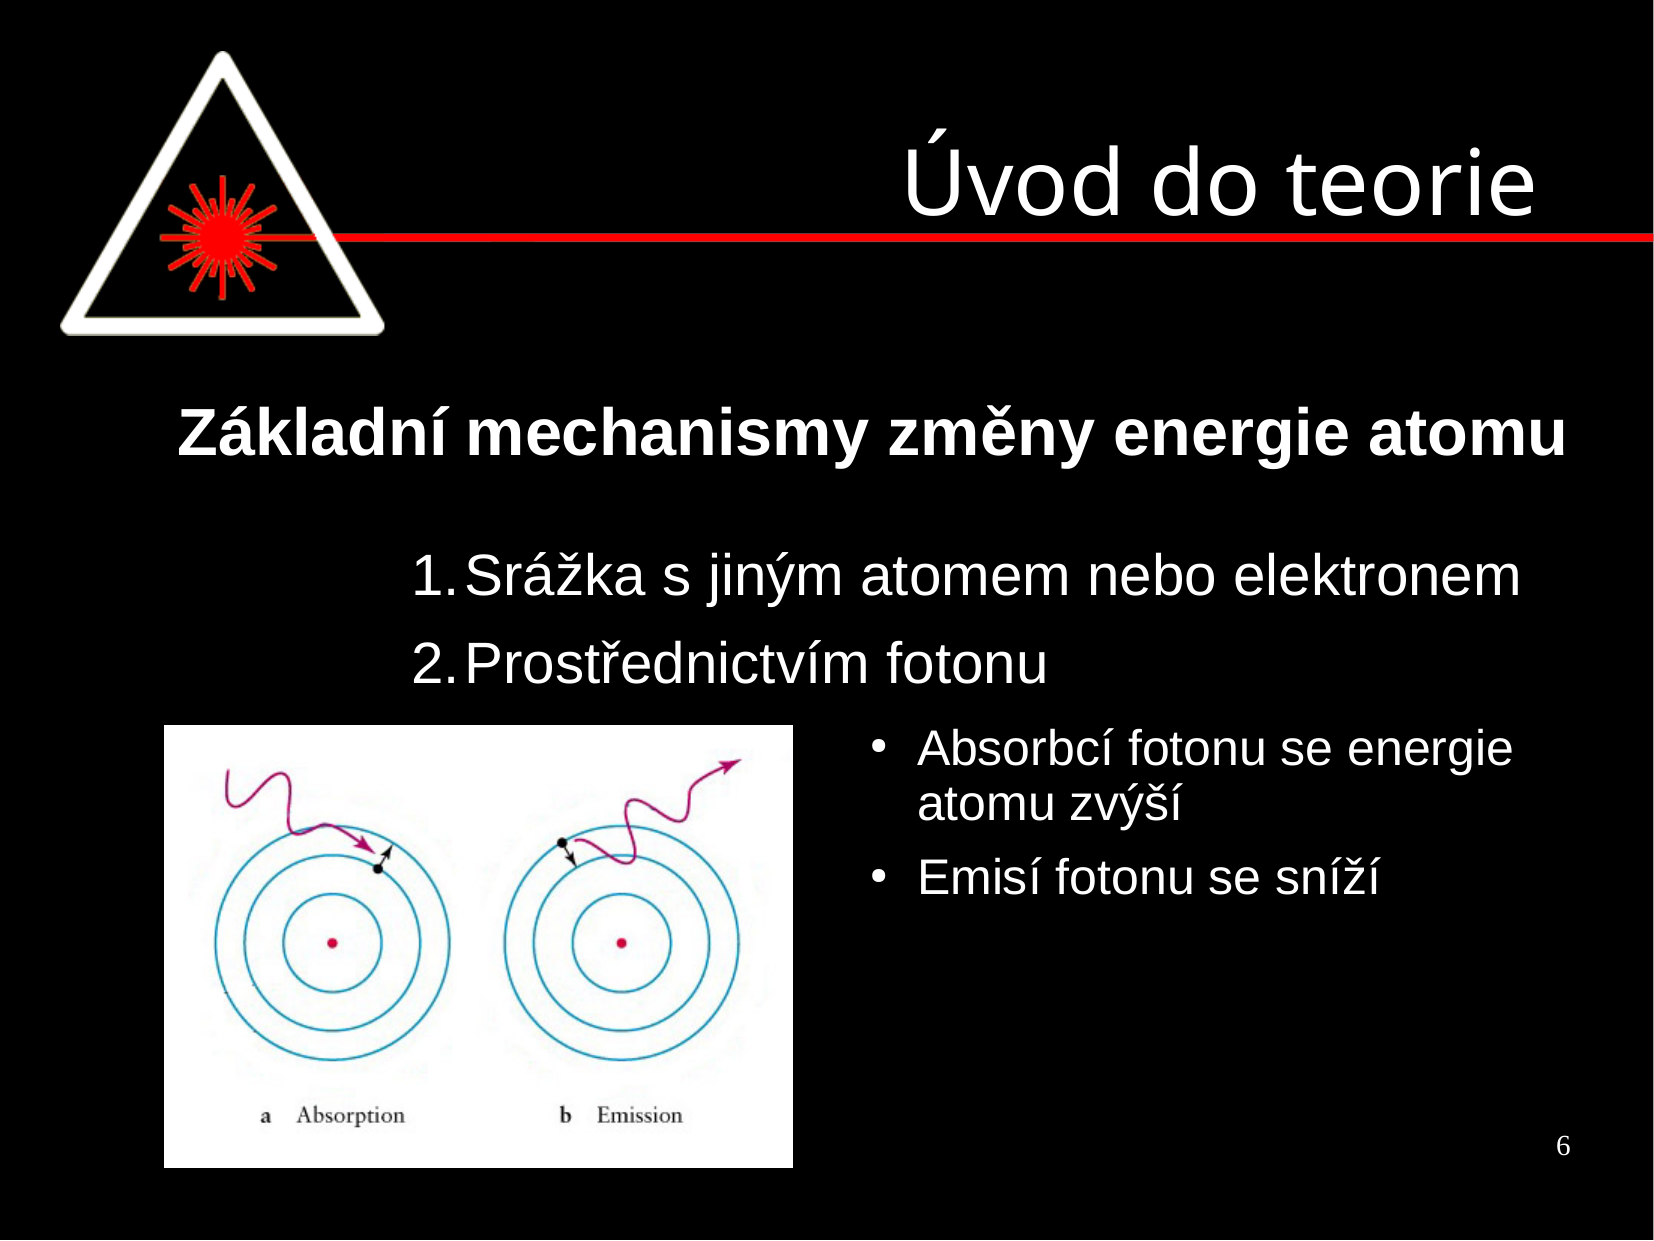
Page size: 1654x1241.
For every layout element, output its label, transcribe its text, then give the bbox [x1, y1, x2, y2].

title Úvod do teorie [50, 75, 1540, 283]
list Základní mechanismy změny energie atomu Srážka s jiným atomem nebo elektronem Prostřednictvím fotonu Absorbcí fotonu se energie atomu zvýší Emisí fotonu se sníží [177, 394, 1571, 1094]
picture [60, 51, 1654, 336]
picture [164, 725, 793, 1169]
